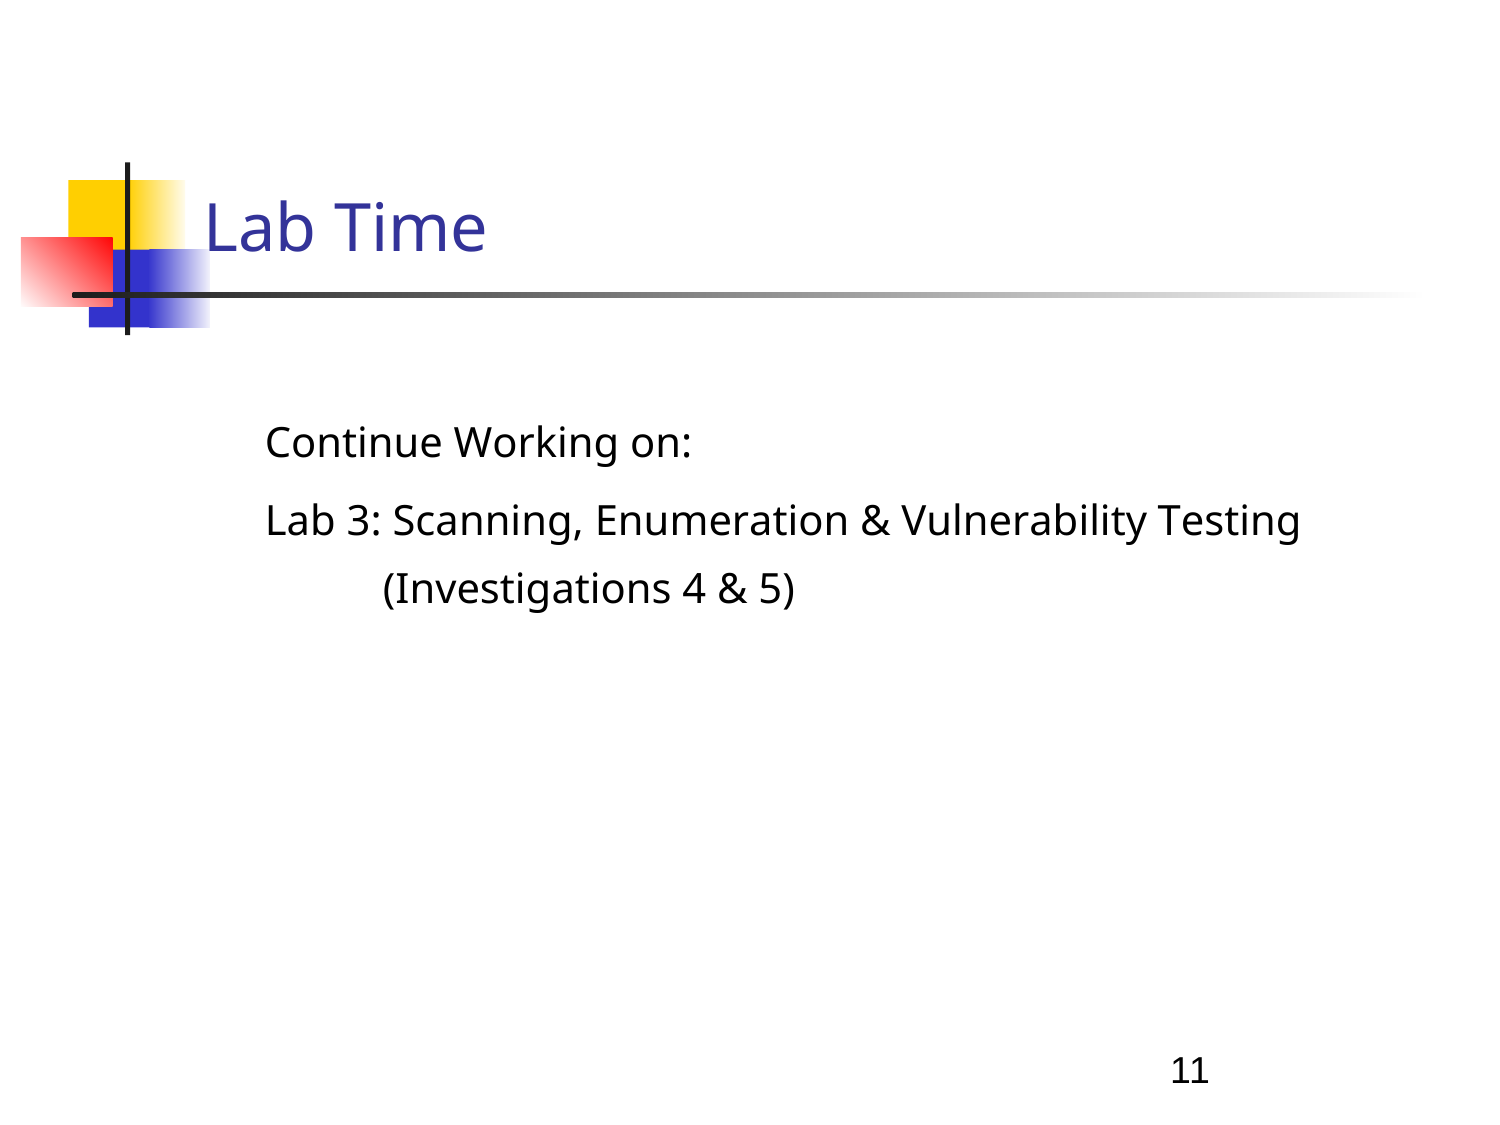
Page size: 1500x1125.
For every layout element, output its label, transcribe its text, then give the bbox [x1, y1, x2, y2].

title Lab Time [188, 35, 1468, 276]
list Continue Working on: Lab 3: Scanning, Enumeration & Vulnerability Testing (Investigations 4 & 5) [193, 331, 1469, 1007]
